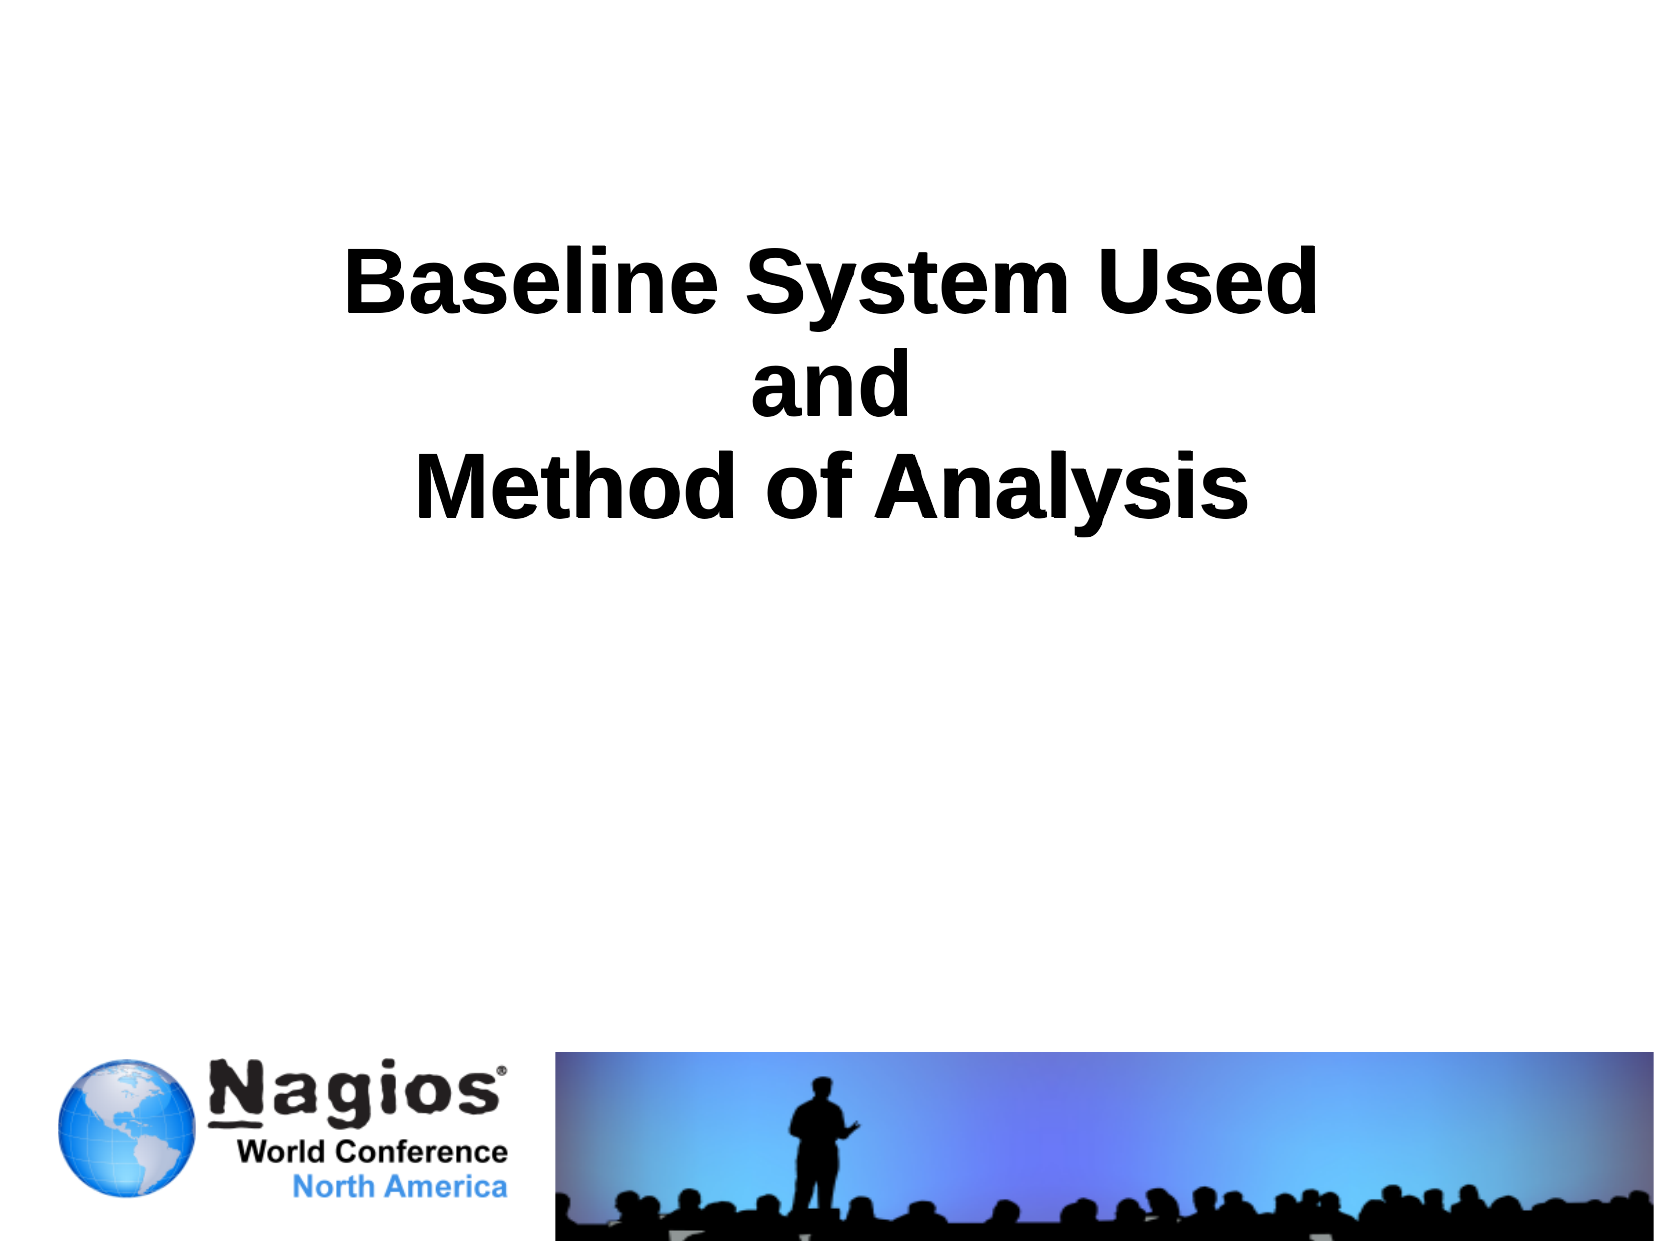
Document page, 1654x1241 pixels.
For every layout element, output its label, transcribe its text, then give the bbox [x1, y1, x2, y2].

picture [555, 1052, 1654, 1241]
title Baseline System Used and Method of Analysis [87, 229, 1576, 538]
picture [58, 1058, 509, 1228]
